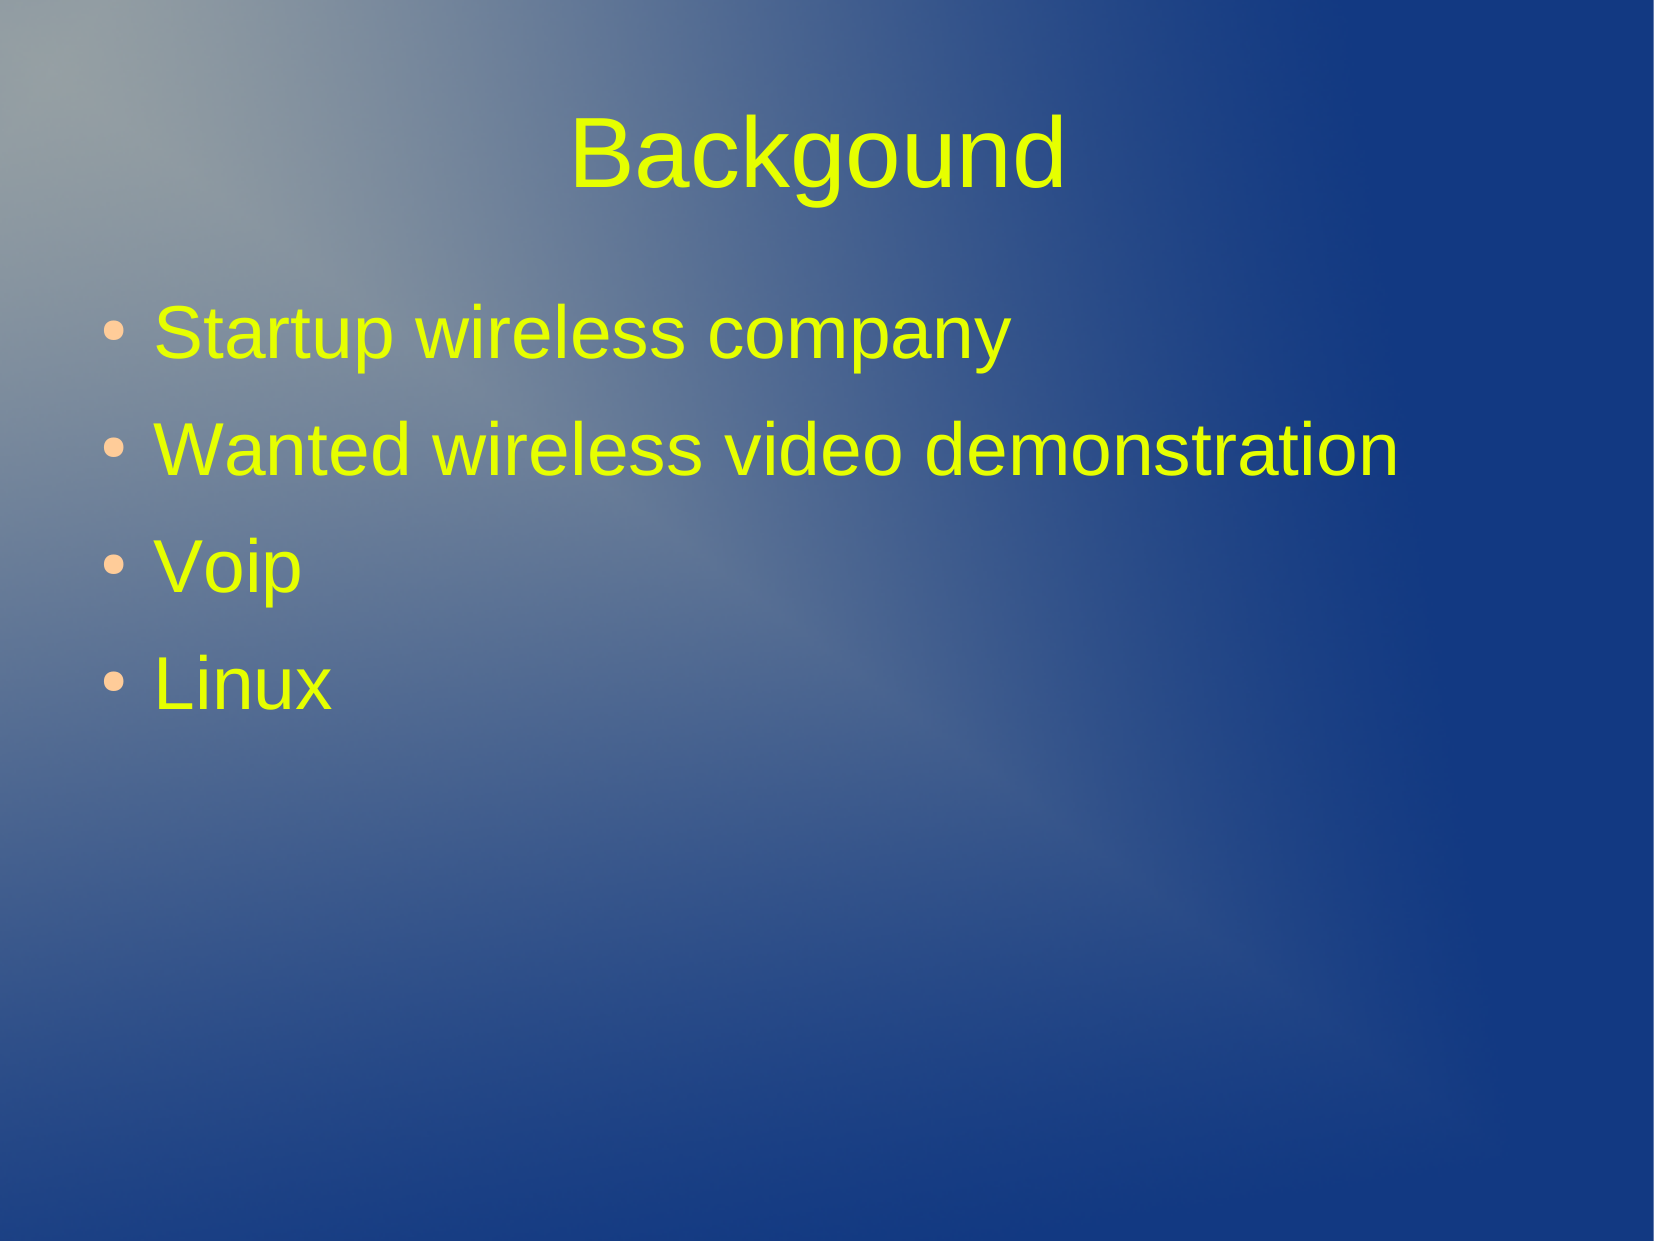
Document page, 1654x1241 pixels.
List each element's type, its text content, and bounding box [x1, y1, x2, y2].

title Backgound [82, 49, 1571, 257]
picture [0, 0, 1654, 1241]
list Startup wireless company Wanted wireless video demonstration Voip Linux [82, 290, 1571, 1094]
